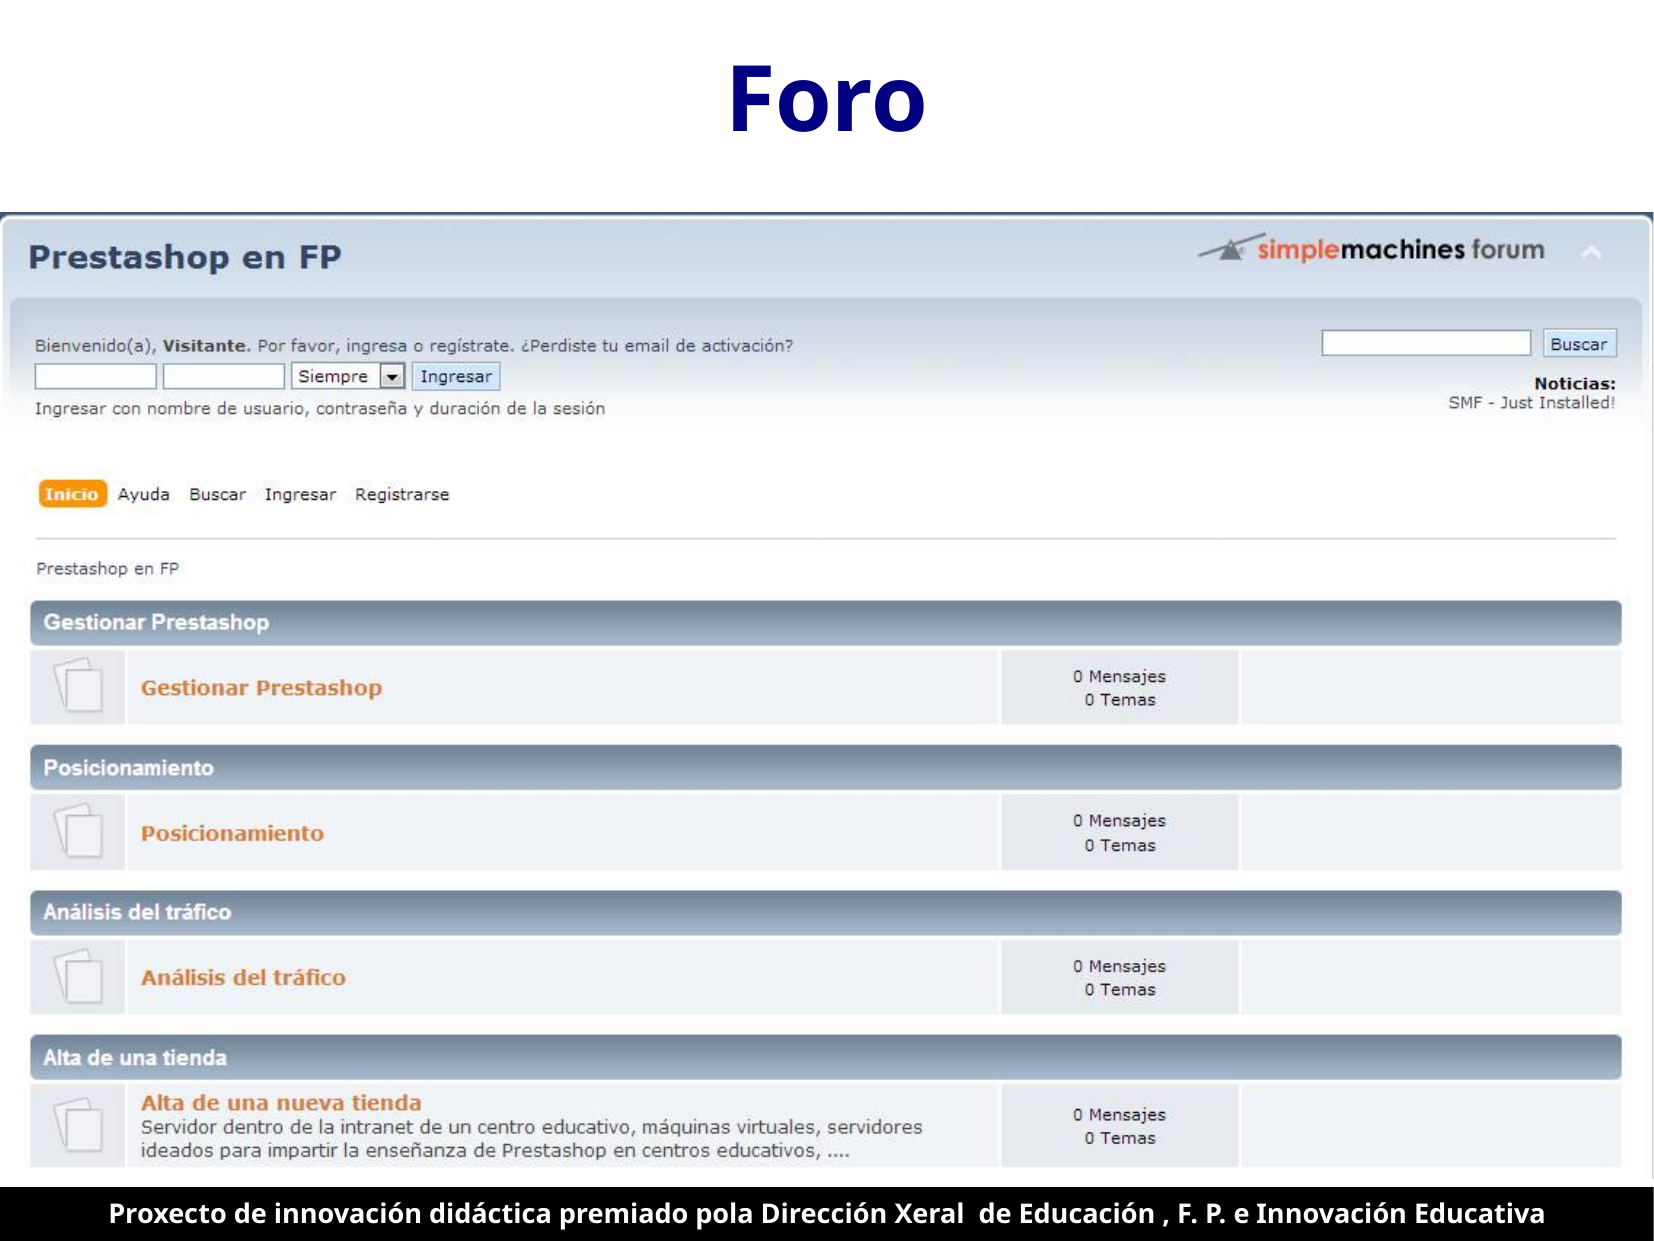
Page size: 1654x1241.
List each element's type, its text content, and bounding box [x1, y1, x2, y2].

picture [0, 212, 1654, 1179]
title Foro [59, 30, 1595, 161]
